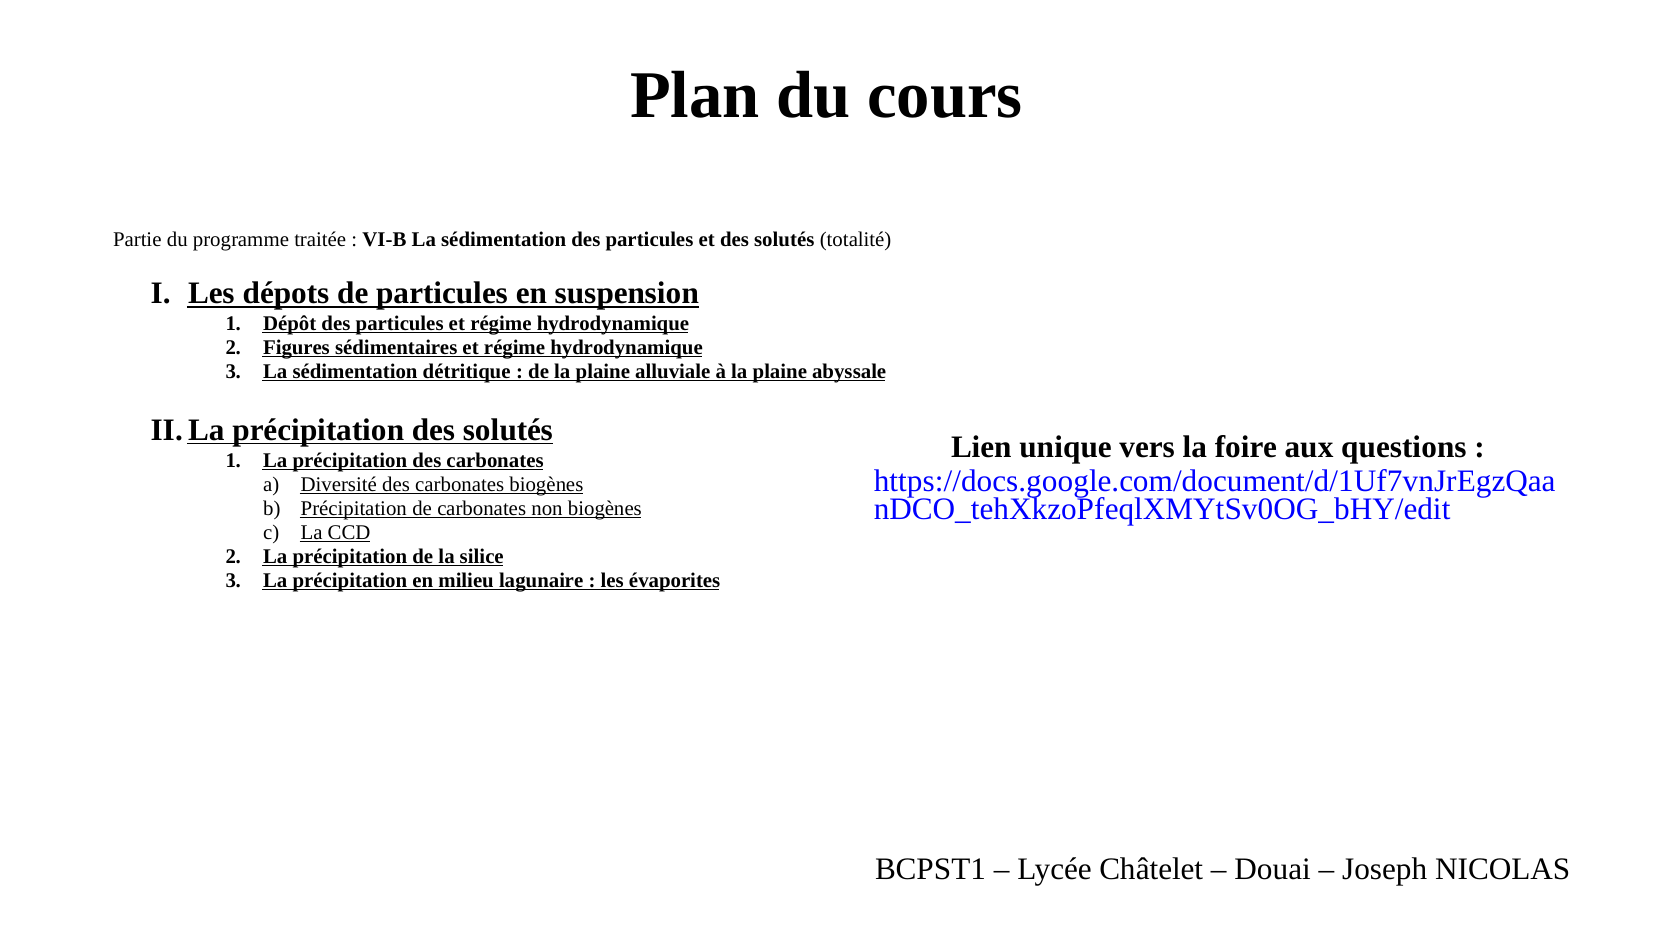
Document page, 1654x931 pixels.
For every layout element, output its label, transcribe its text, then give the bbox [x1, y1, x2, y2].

text_box Lien unique vers la foire aux questions : https://docs.google.com/document/d/1Uf7vnJrEgzQaanDCO_tehXkzoPfeqlXMYtSv0OG_bHY/edit [873, 230, 1571, 733]
chart [94, 200, 932, 614]
text_box Plan du cours [82, 5, 1571, 184]
text_box BCPST1 – Lycée Châtelet – Douai – Joseph NICOLAS [637, 832, 1571, 905]
